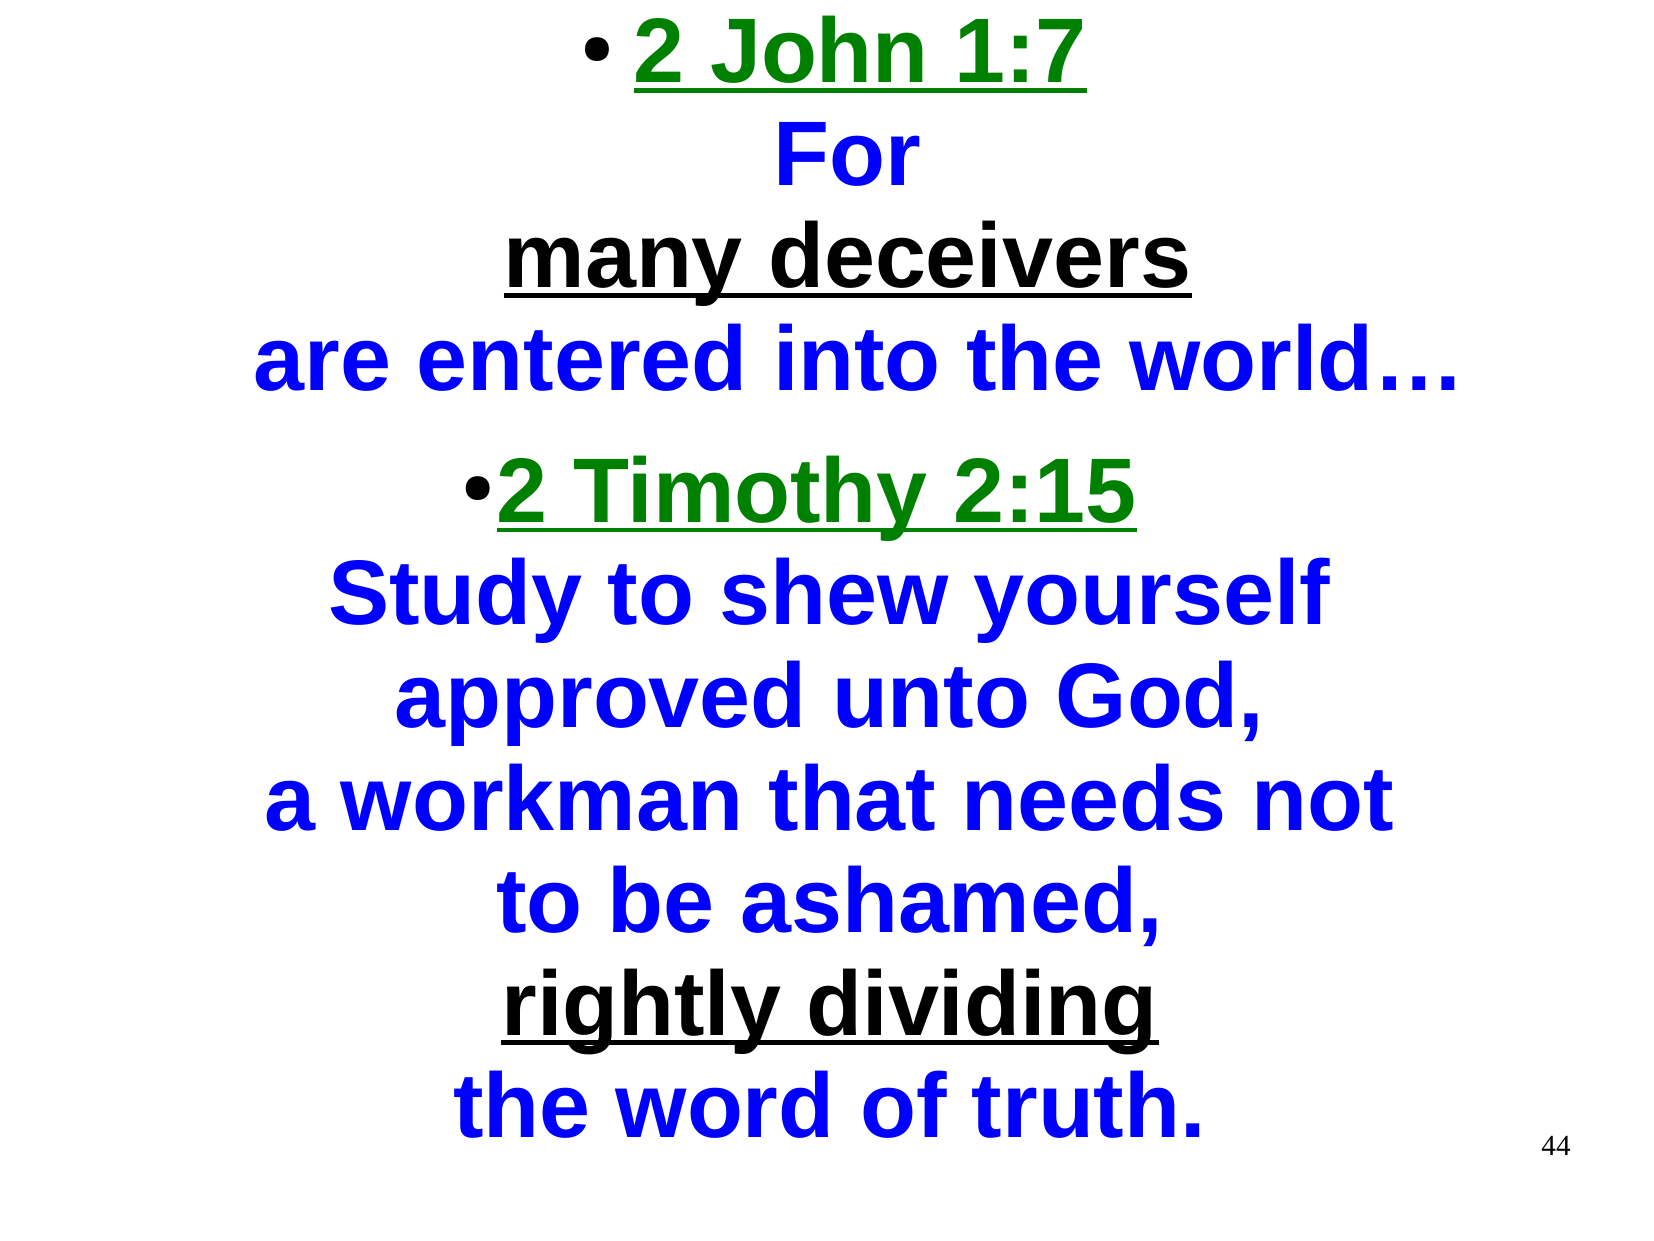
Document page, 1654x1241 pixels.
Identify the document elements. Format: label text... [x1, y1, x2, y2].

list 2 John 1:7 For many deceivers are entered into the world… 2 Timothy 2:15 Study to shew yourself approved unto God, a workman that needs not to be ashamed, rightly dividing the word of truth. [0, 0, 1651, 1238]
